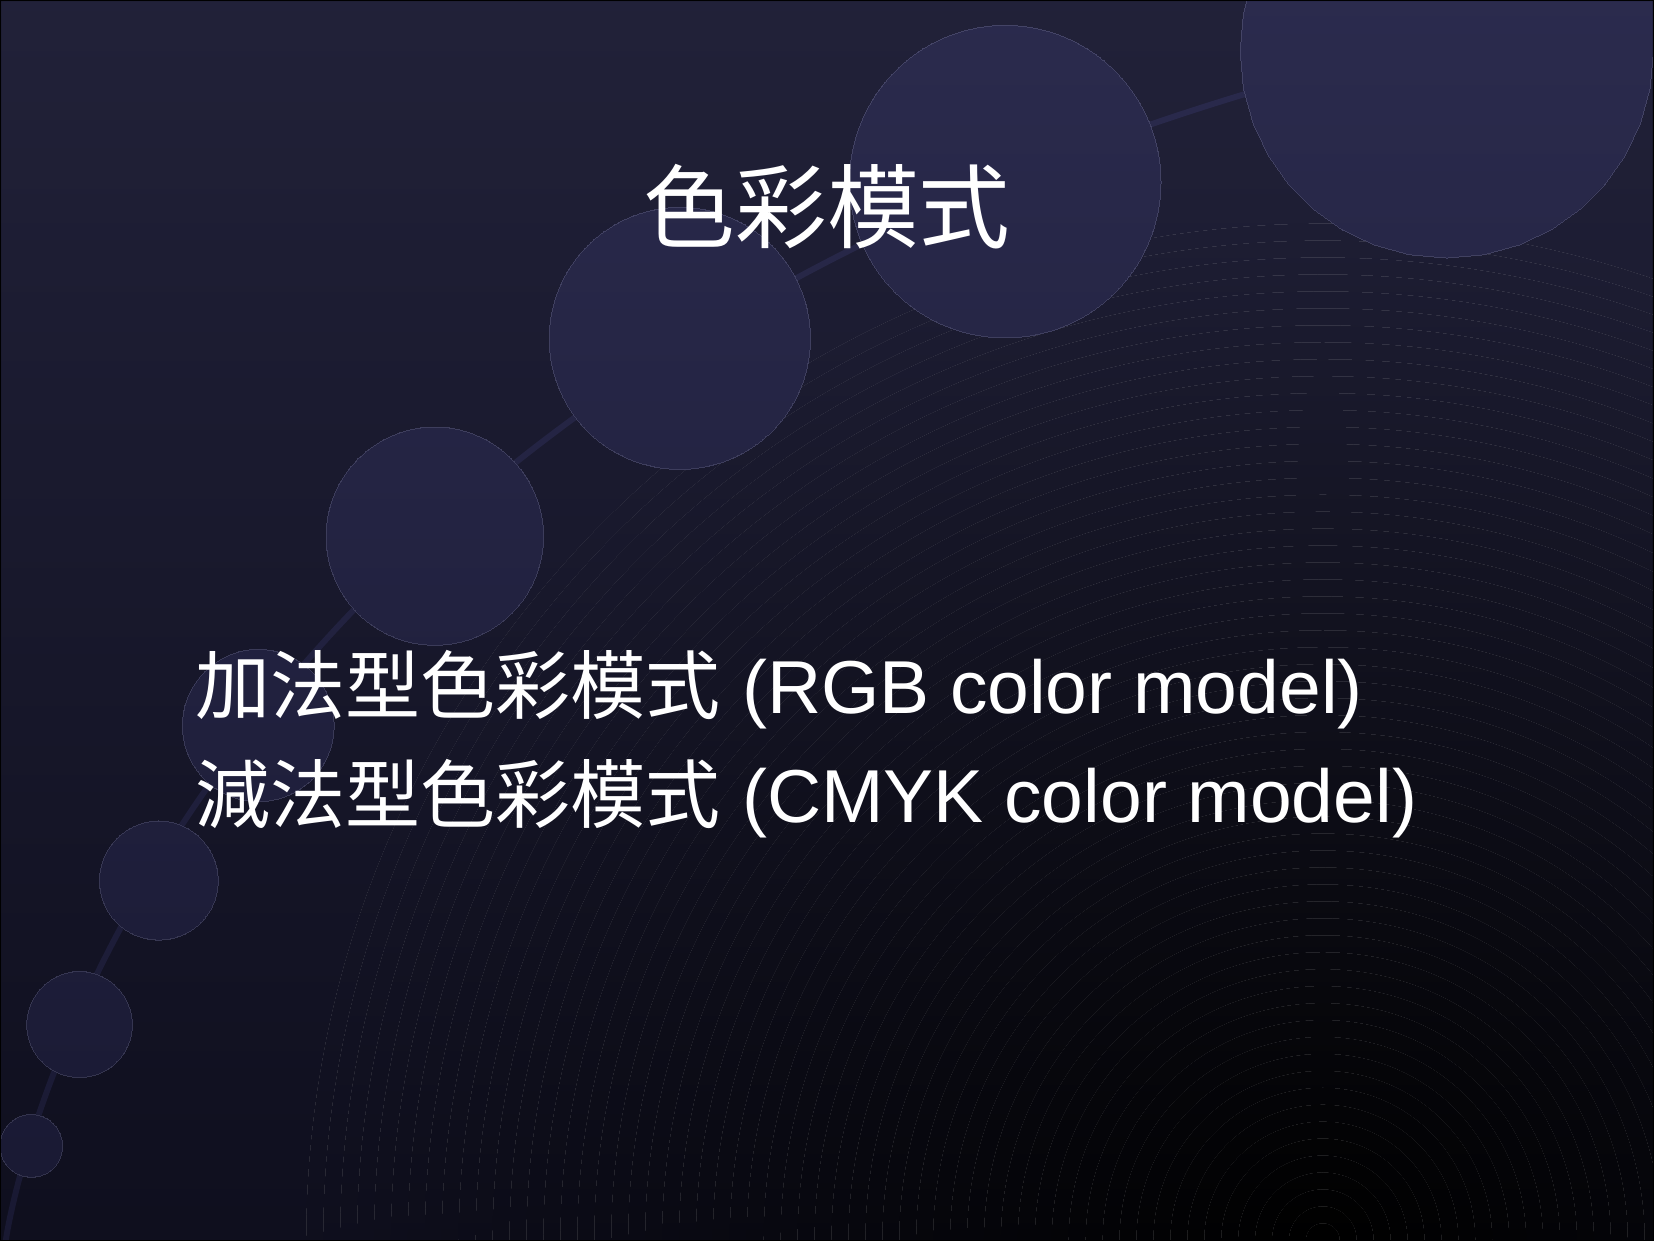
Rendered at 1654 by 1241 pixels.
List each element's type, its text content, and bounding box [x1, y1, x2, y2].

subtitle 加法型色彩模式(RGB color model) 減法型色彩模式(CMYK color model) [121, 344, 1534, 1127]
title 色彩模式 [121, 102, 1534, 311]
